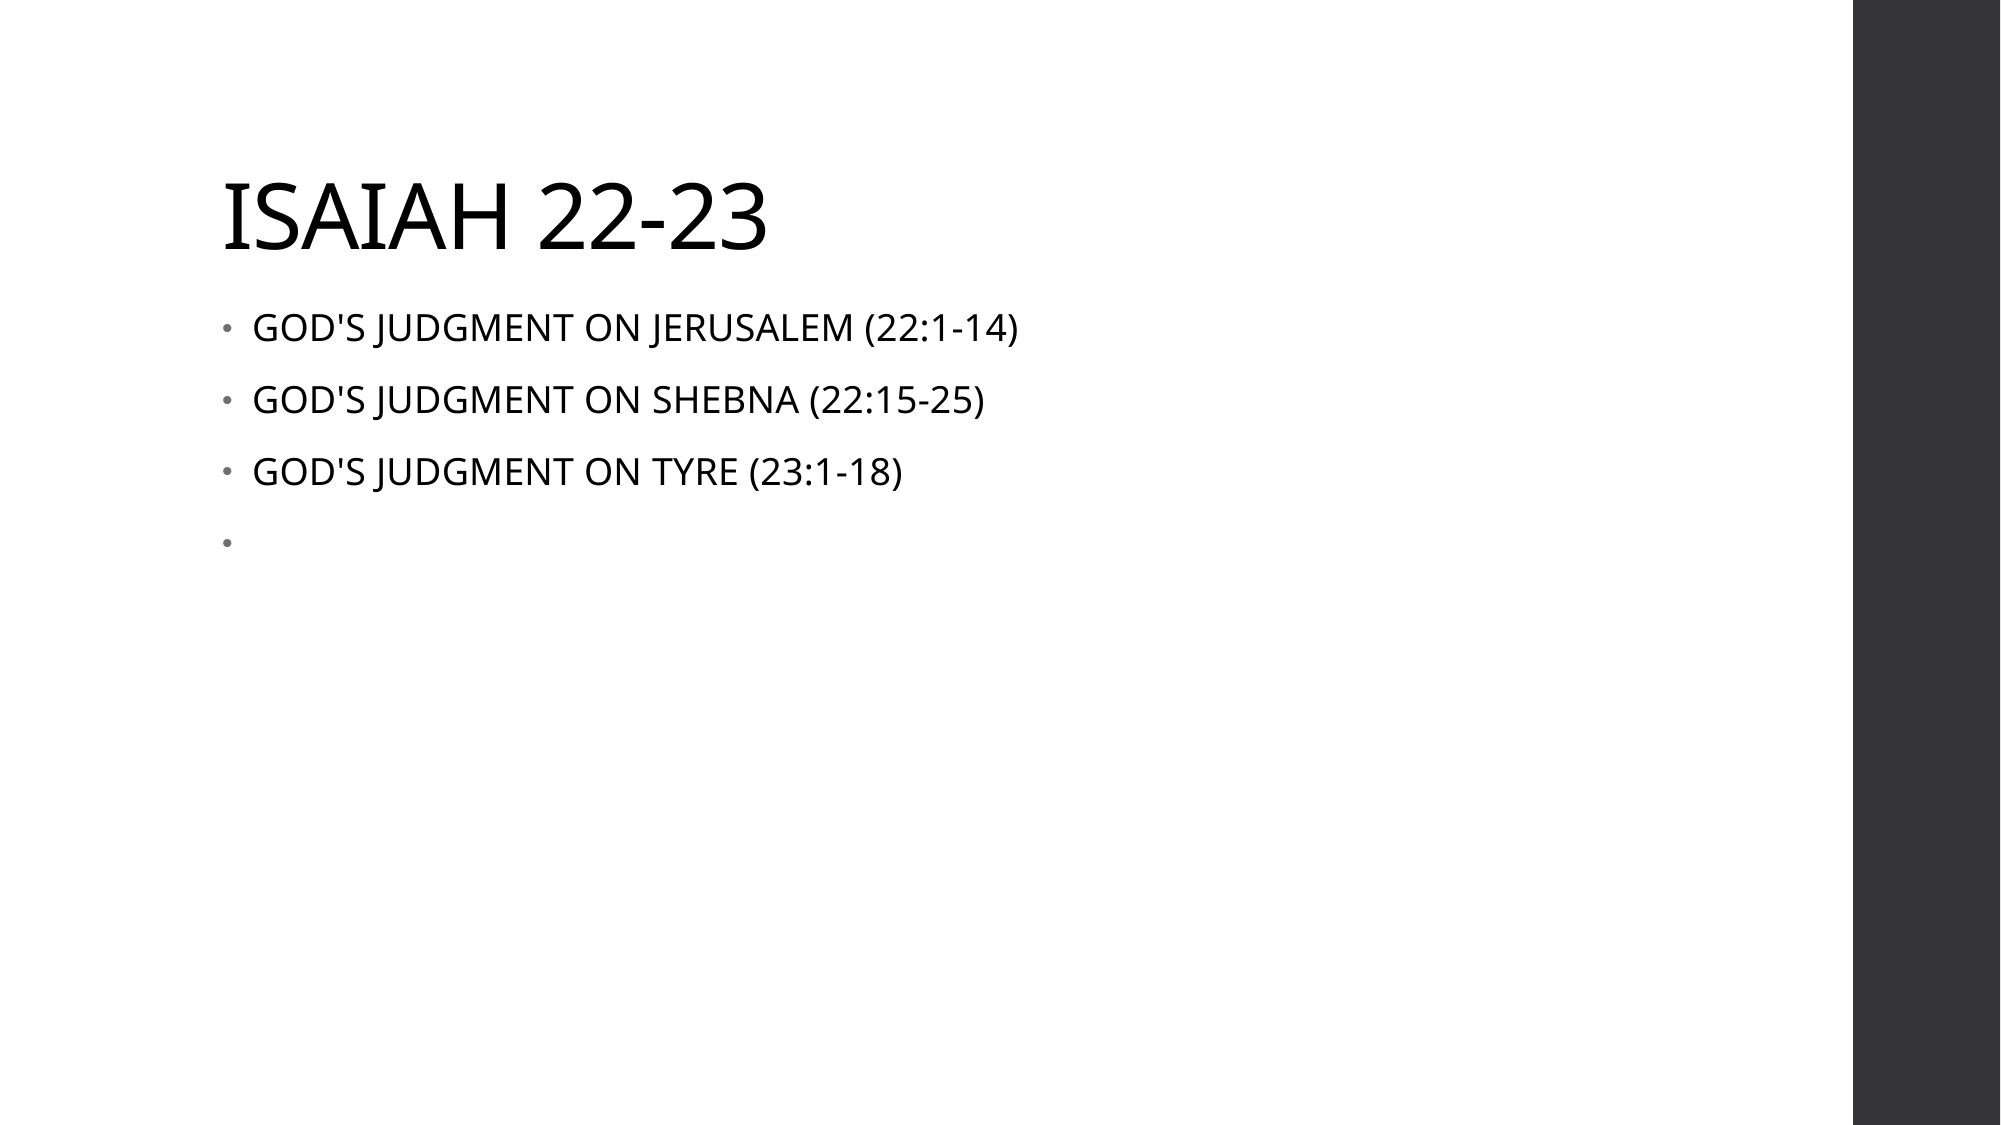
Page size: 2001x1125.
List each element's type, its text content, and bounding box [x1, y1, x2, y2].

list GOD'S JUDGMENT ON JERUSALEM (22:1-14) GOD'S JUDGMENT ON SHEBNA (22:15-25) GOD'S JUDGMENT ON TYRE (23:1-18) [206, 299, 1617, 1014]
title ISAIAH 22-23 [206, 60, 1797, 278]
